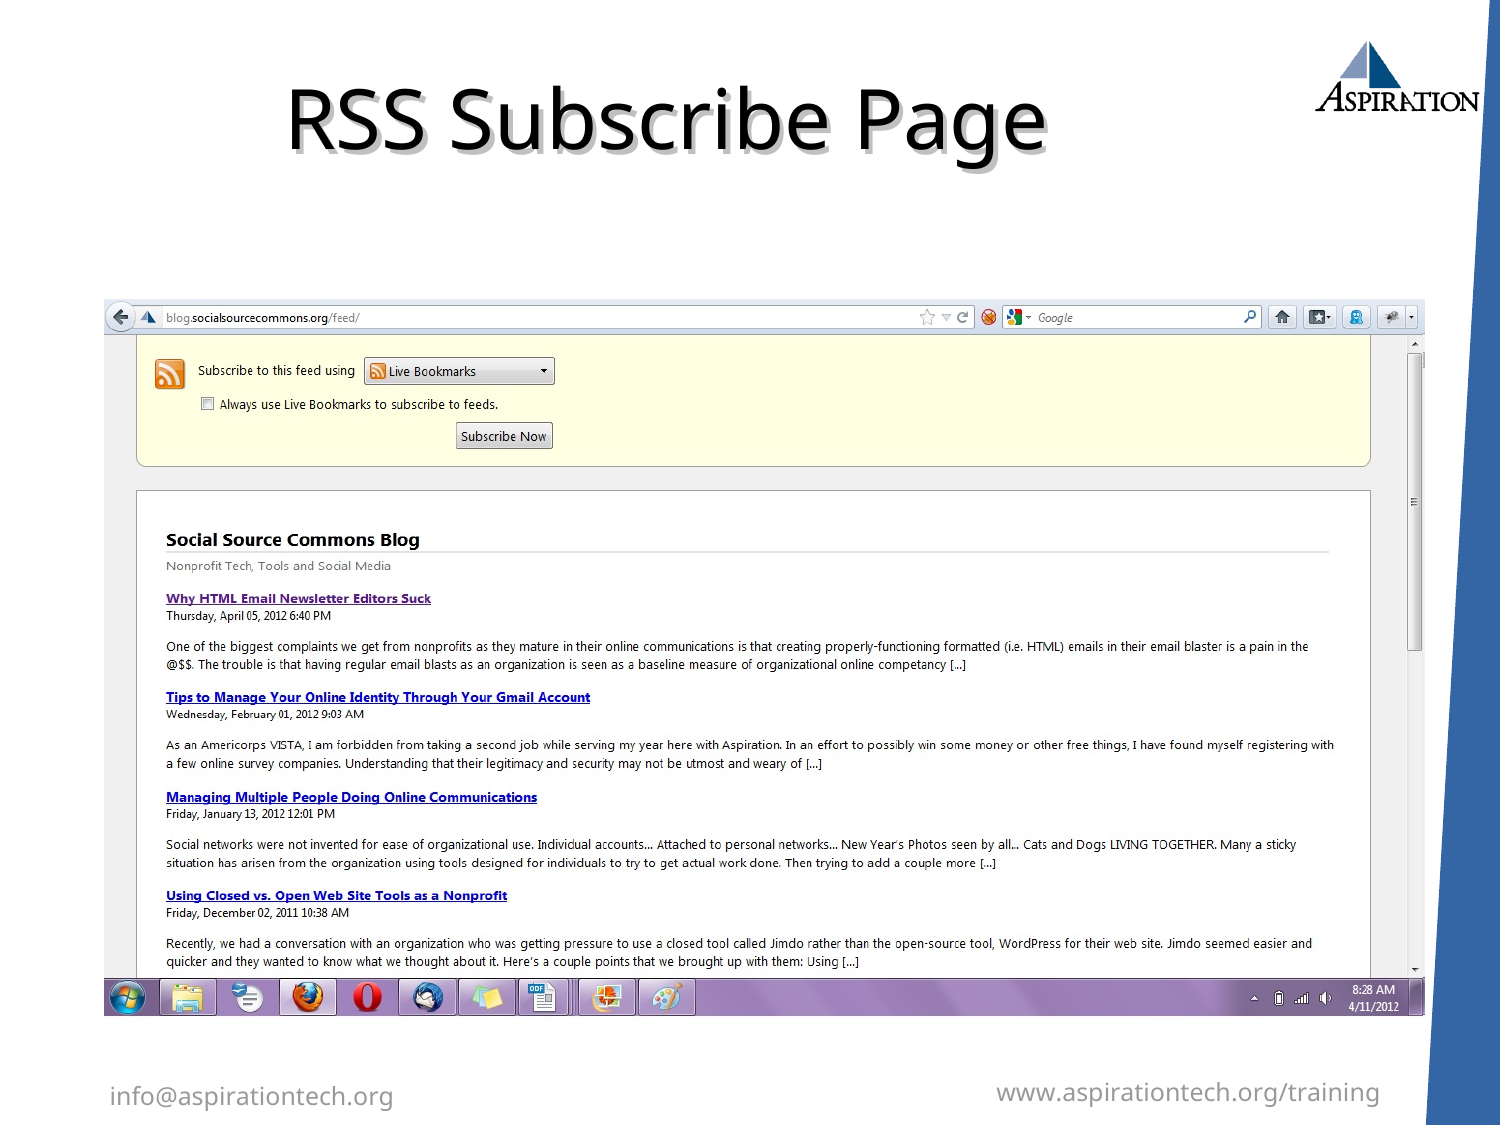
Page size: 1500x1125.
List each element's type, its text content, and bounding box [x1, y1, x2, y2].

picture [104, 299, 1425, 1042]
picture [1315, 41, 1480, 120]
title RSS Subscribe Page [49, 19, 1284, 206]
